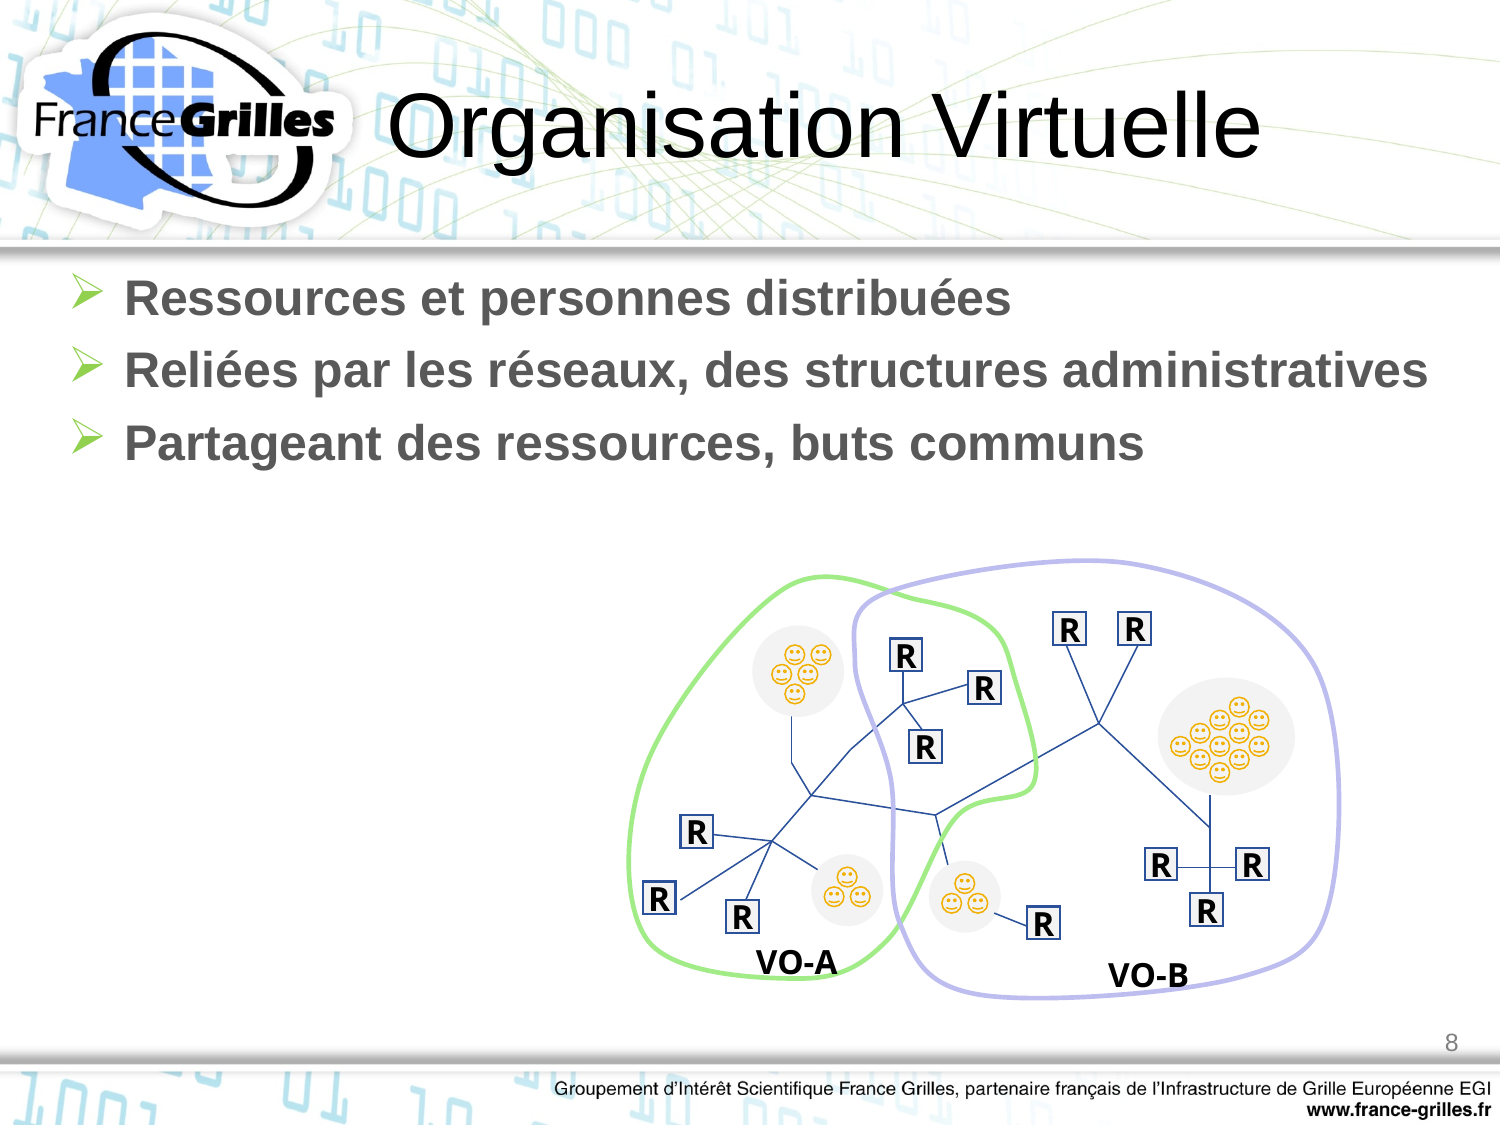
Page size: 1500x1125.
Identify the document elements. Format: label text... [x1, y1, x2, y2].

text_box R [968, 671, 1001, 704]
text_box R [889, 638, 923, 672]
title Organisation Virtuelle [372, 7, 1459, 244]
text_box [752, 625, 845, 717]
text_box R [1190, 893, 1224, 927]
text_box [928, 860, 1001, 933]
text_box R [1118, 612, 1152, 645]
text_box VO-B [1093, 946, 1205, 1003]
list Ressources et personnes distribuées Reliées par les réseaux, des structures administratives Partageant des ressources, buts communs [53, 262, 1459, 1024]
text_box [1157, 677, 1296, 796]
text_box R [909, 729, 942, 763]
picture [0, 0, 1500, 1125]
text_box R [1236, 847, 1269, 881]
text_box R [642, 881, 676, 914]
text_box R [1053, 612, 1086, 646]
text_box R [726, 900, 759, 933]
text_box R [680, 815, 714, 848]
text_box [811, 854, 884, 927]
text_box VO-A [741, 933, 853, 989]
text_box R [1144, 847, 1178, 881]
text_box R [1026, 906, 1060, 940]
